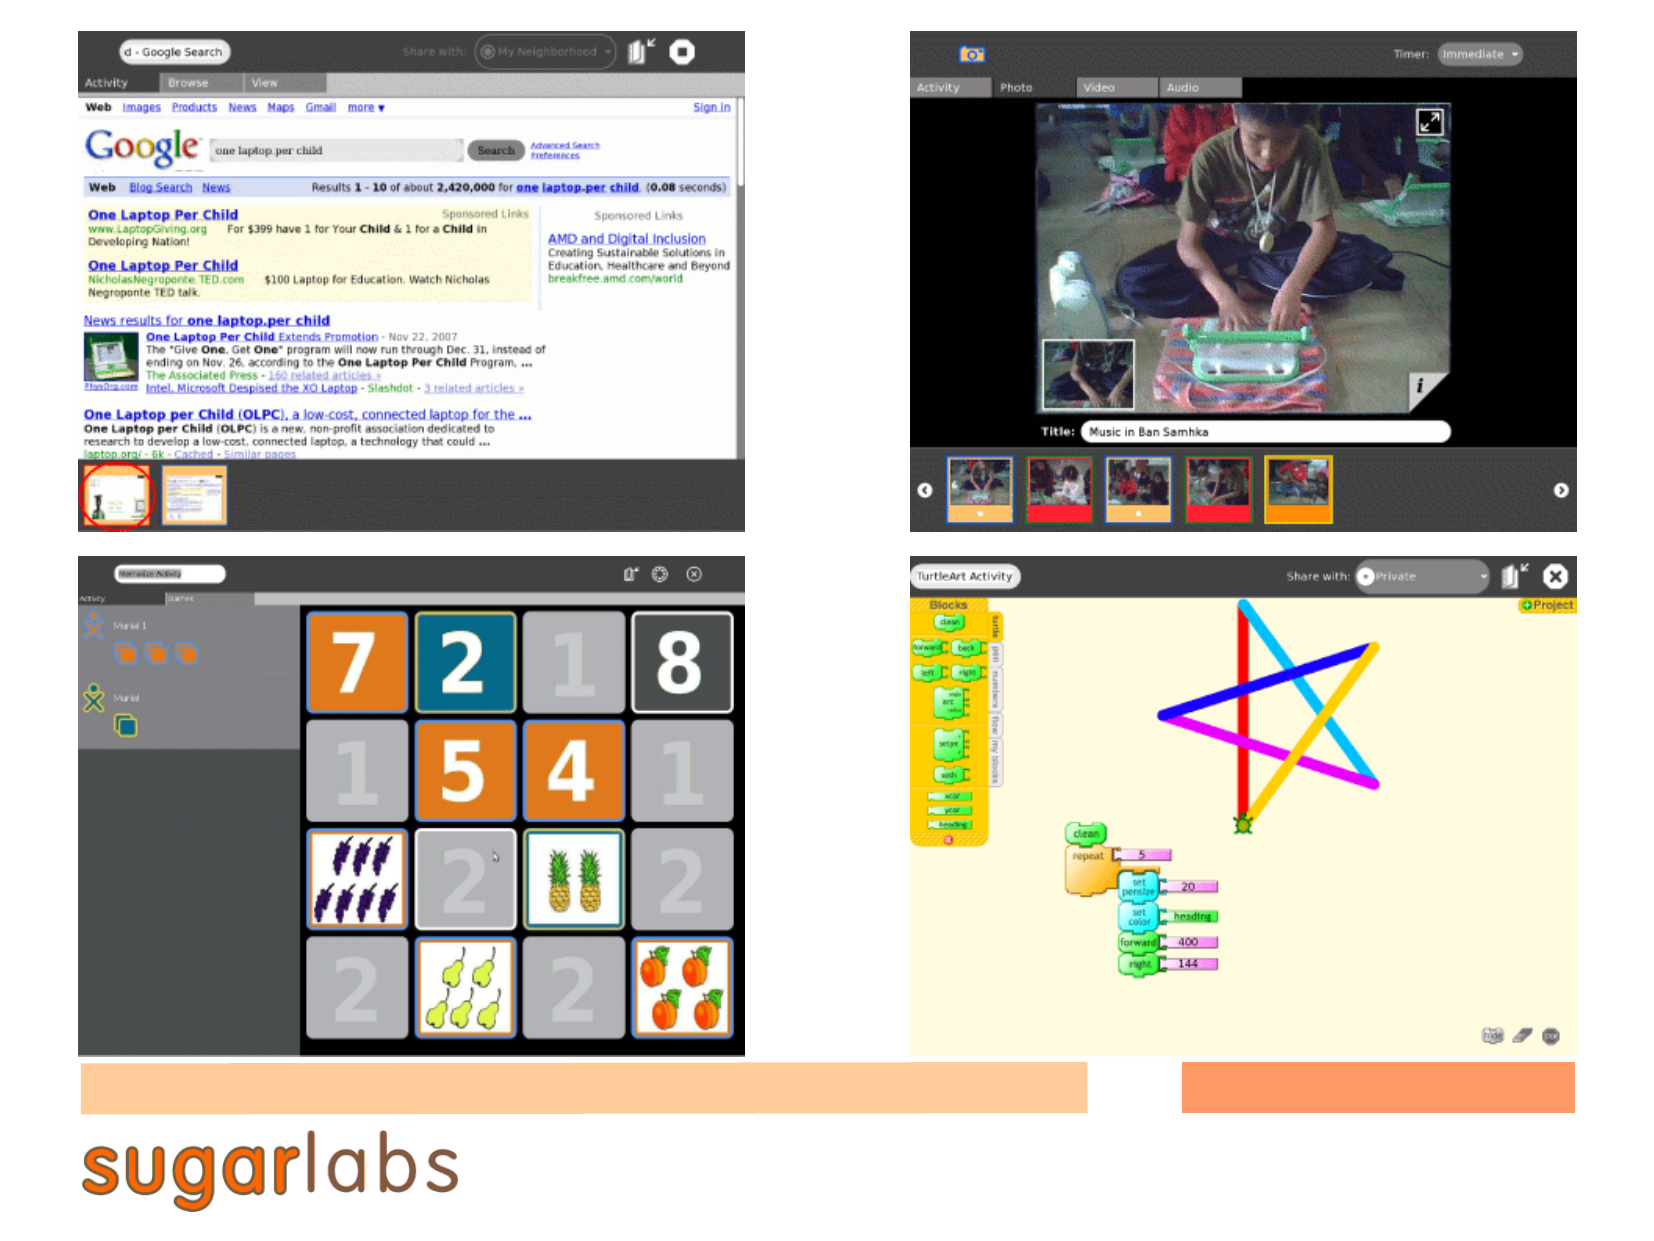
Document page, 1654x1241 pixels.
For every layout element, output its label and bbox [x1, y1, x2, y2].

picture [910, 31, 1577, 532]
picture [910, 556, 1577, 1057]
picture [78, 31, 745, 532]
picture [78, 556, 745, 1057]
picture [82, 1130, 458, 1212]
